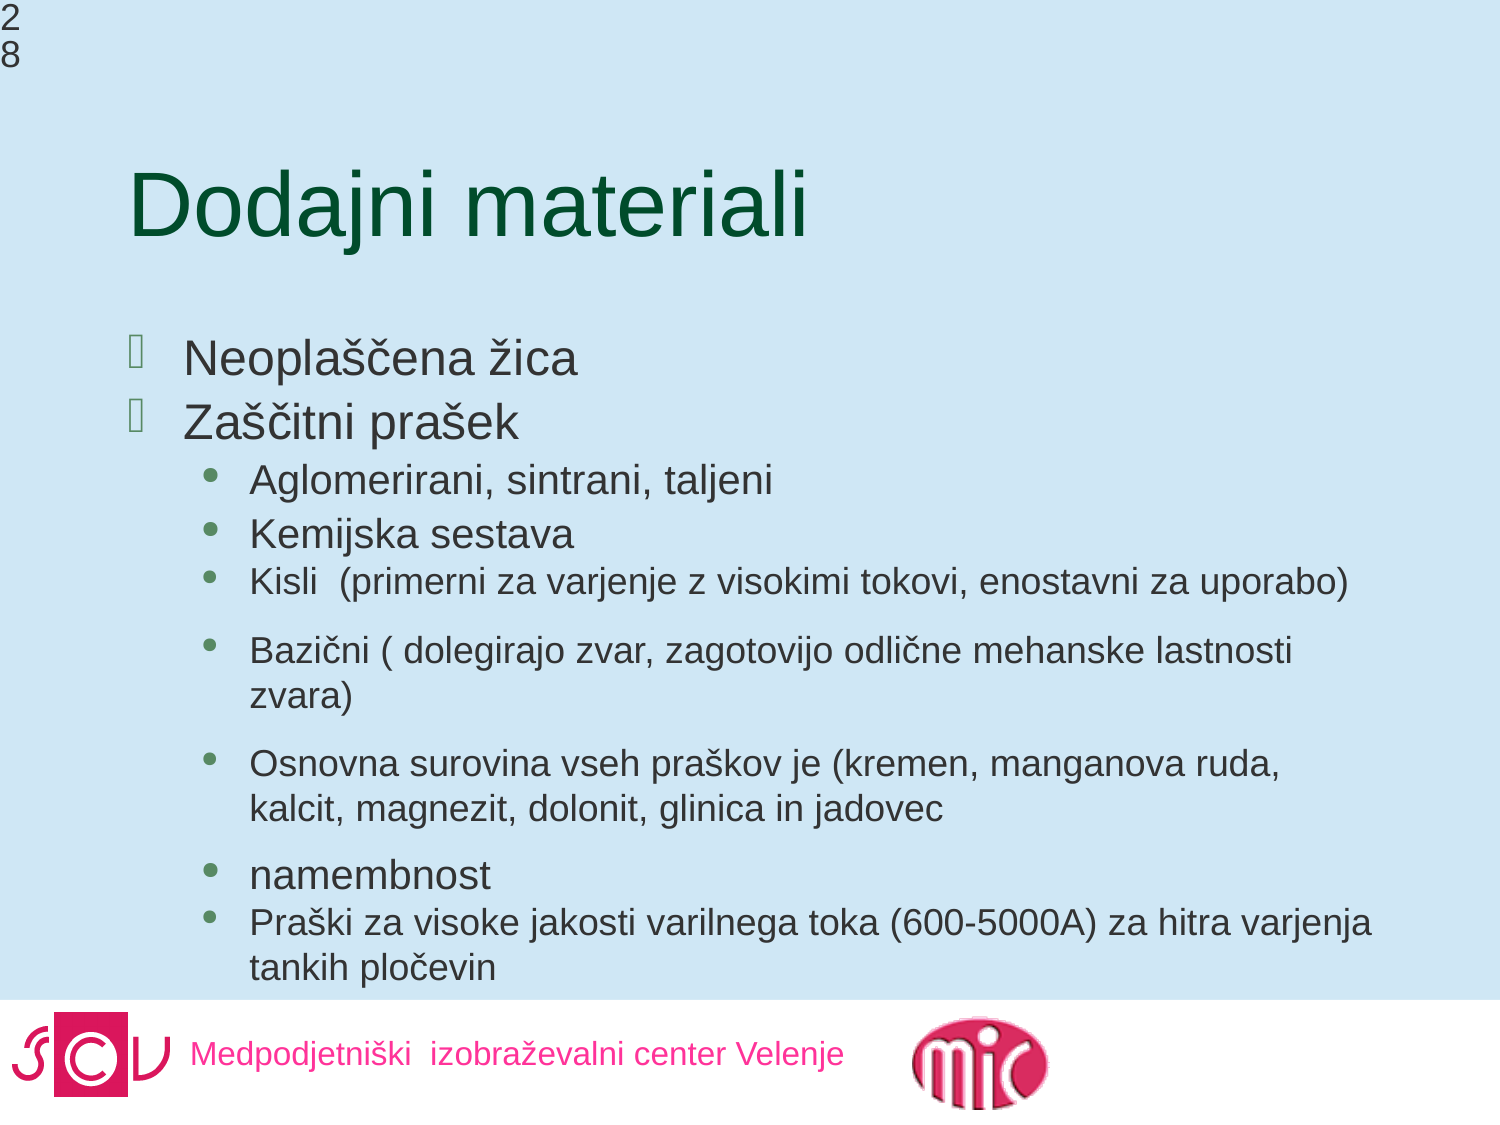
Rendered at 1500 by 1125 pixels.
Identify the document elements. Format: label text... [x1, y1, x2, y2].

list Neoplaščena žica Zaščitni prašek Aglomerirani, sintrani, taljeni Kemijska sestava Kisli (primerni za varjenje z visokimi tokovi, enostavni za uporabo) Bazični ( dolegirajo zvar, zagotovijo odlične mehanske lastnosti zvara) Osnovna surovina vseh praškov je (kremen, manganova ruda, kalcit, magnezit, dolonit, glinica in jadovec namembnost Praški za visoke jakosti varilnega toka (600-5000A) za hitra varjenja tankih pločevin [112, 324, 1388, 1000]
picture [912, 1012, 1050, 1110]
title Dodajni materiali [112, 75, 1388, 263]
picture [12, 1012, 170, 1097]
